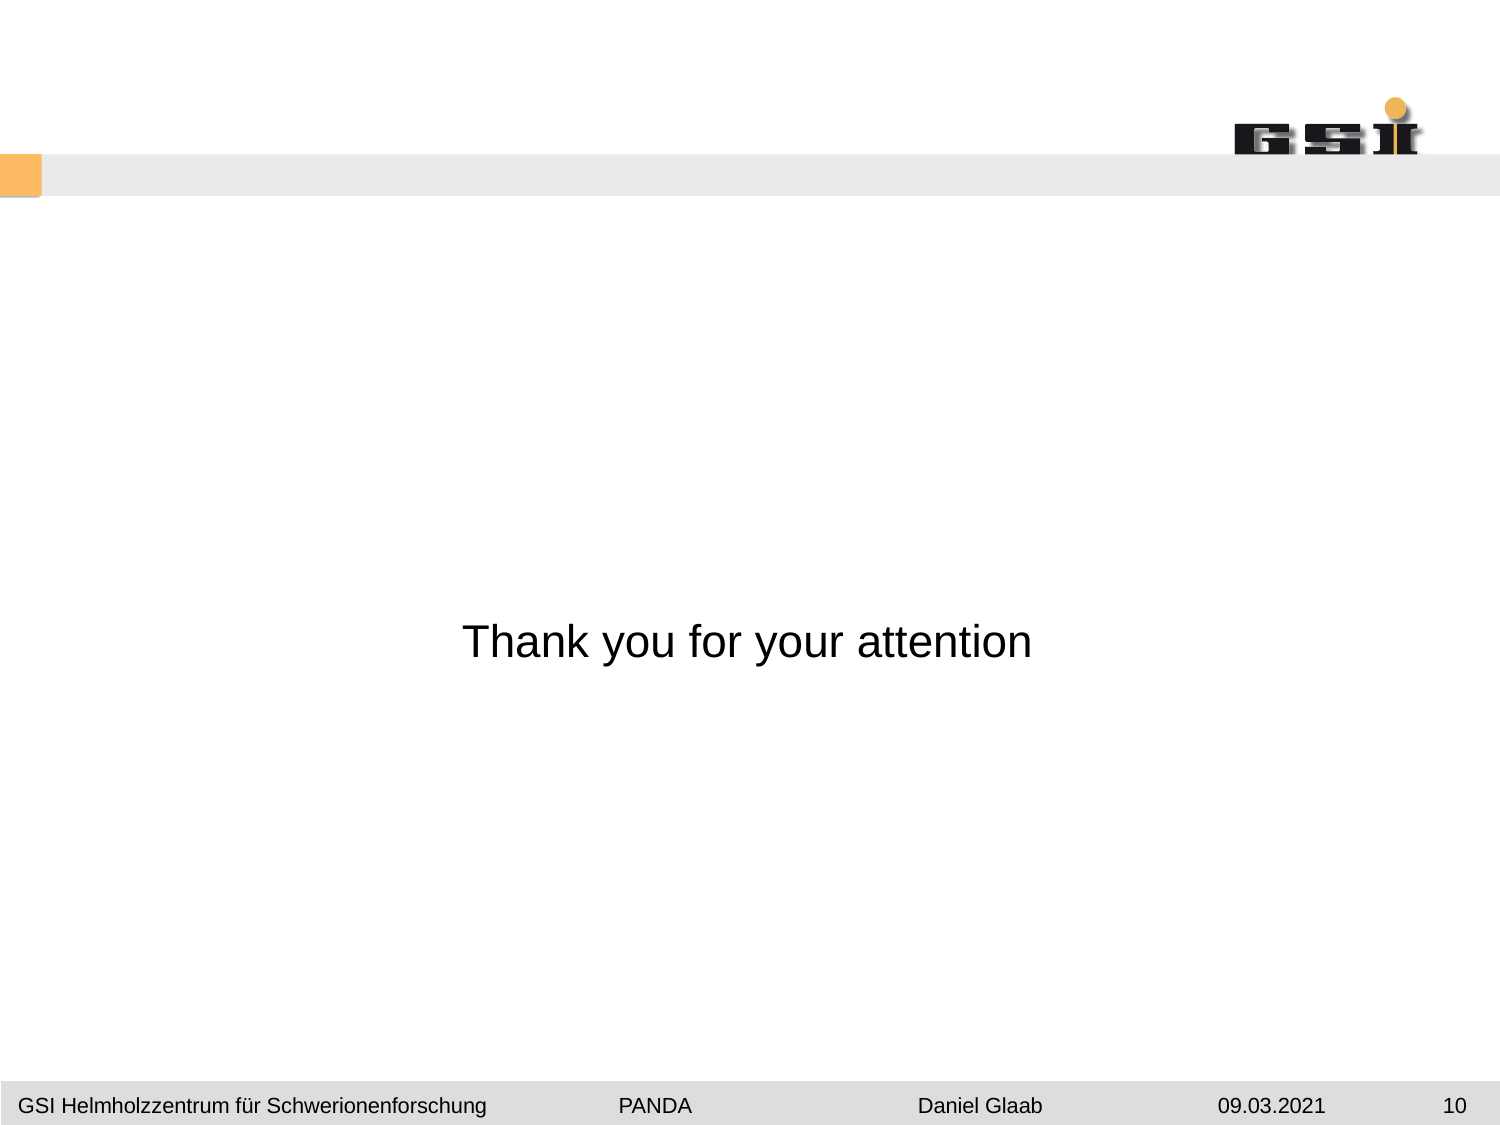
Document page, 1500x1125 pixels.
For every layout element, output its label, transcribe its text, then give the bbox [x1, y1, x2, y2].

text_box Thank you for your attention [3, 238, 1500, 1063]
text_box [0, 1080, 1500, 1125]
text_box GSI Helmholzzentrum für Schwerionenforschung PANDA Daniel Glaab 09.03.2021 10 [3, 1086, 1489, 1125]
picture [1233, 95, 1419, 154]
